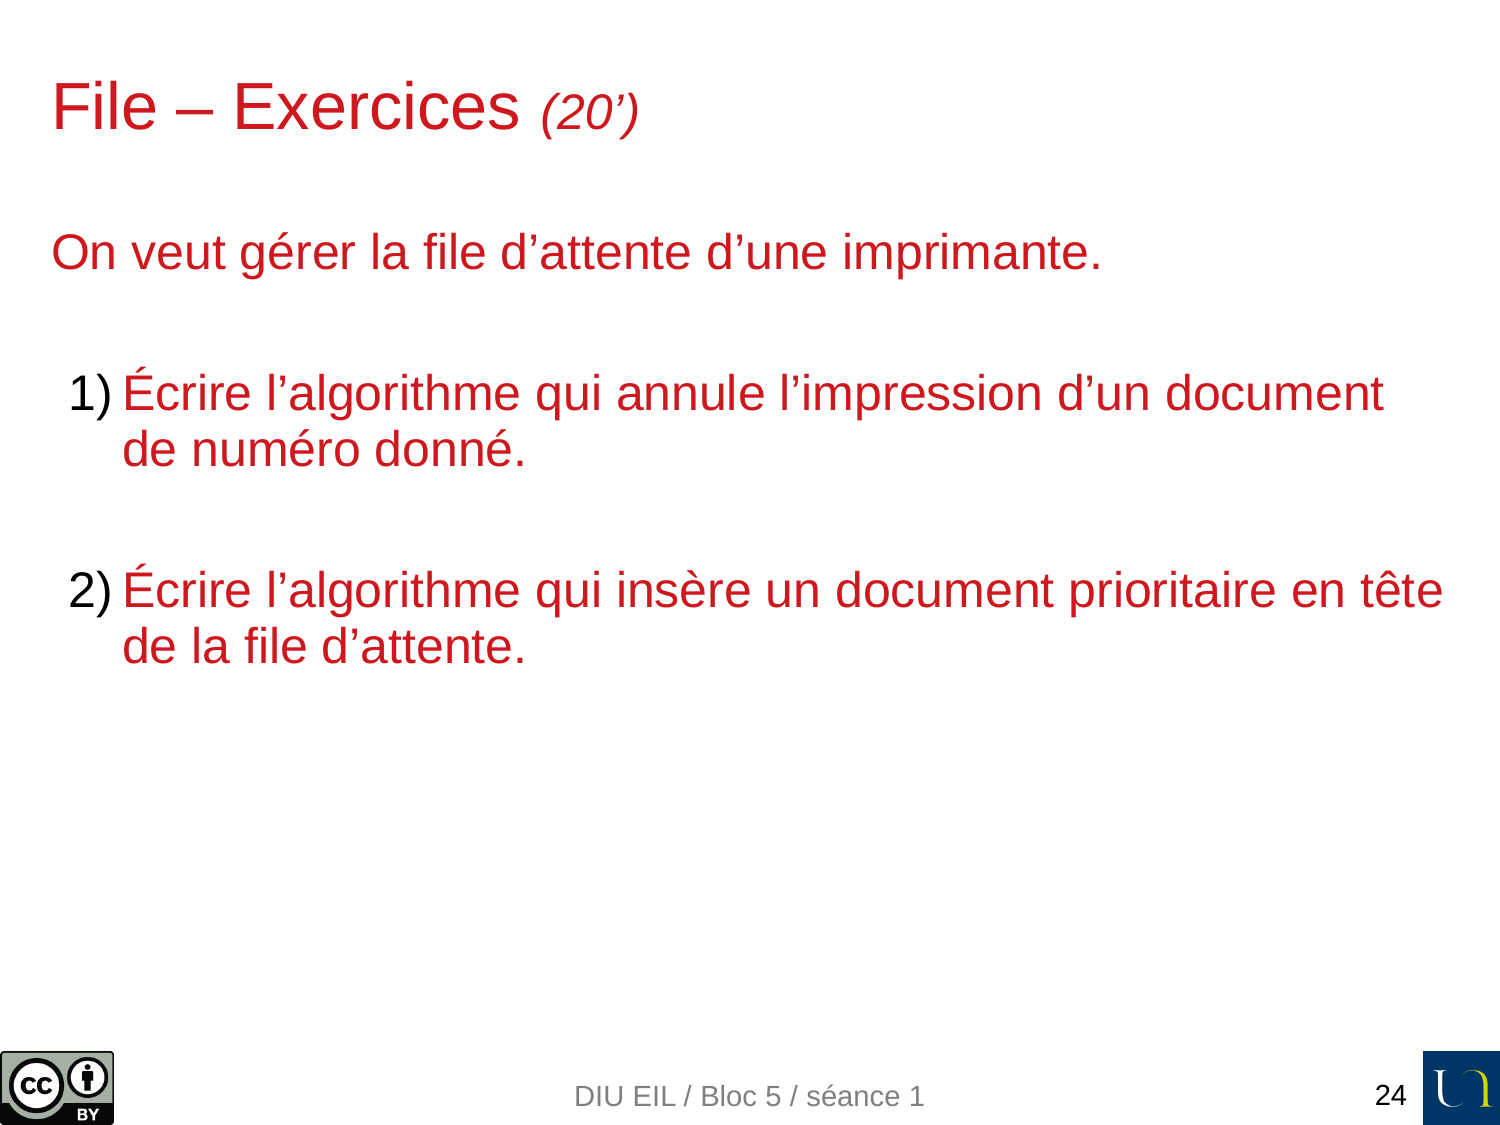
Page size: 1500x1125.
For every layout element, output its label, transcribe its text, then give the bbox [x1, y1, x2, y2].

picture [1417, 1051, 1500, 1125]
list On veut gérer la file d’attente d’une imprimante. Écrire l’algorithme qui annule l’impression d’un document de numéro donné. Écrire l’algorithme qui insère un document prioritaire en tête de la file d’attente. [51, 224, 1449, 1052]
title File – Exercices (20’) [51, 44, 1449, 170]
picture [0, 1051, 114, 1125]
